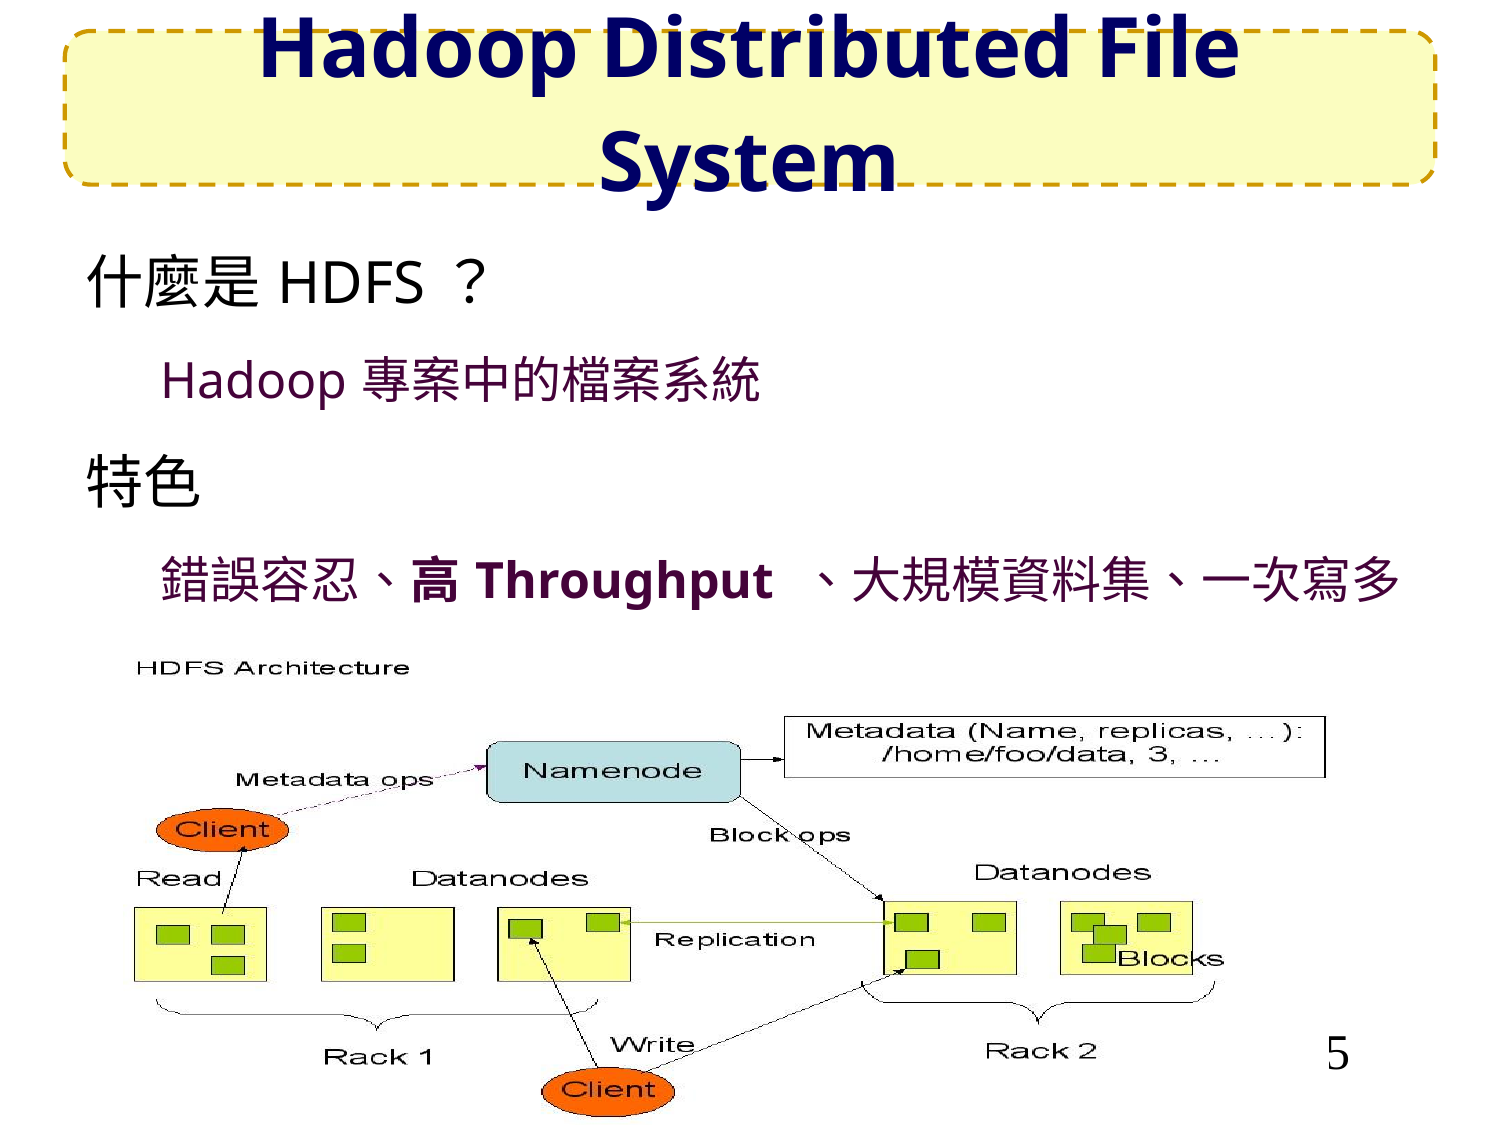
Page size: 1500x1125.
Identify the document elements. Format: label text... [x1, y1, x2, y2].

title Hadoop Distributed File System [112, 0, 1388, 210]
picture [123, 621, 1329, 1125]
list 什麼是HDFS？ Hadoop專案中的檔案系統 特色 錯誤容忍、高Throughput 、大規模資料集、一次寫多次讀、在地運算、異質平台移植 [71, 220, 1447, 706]
